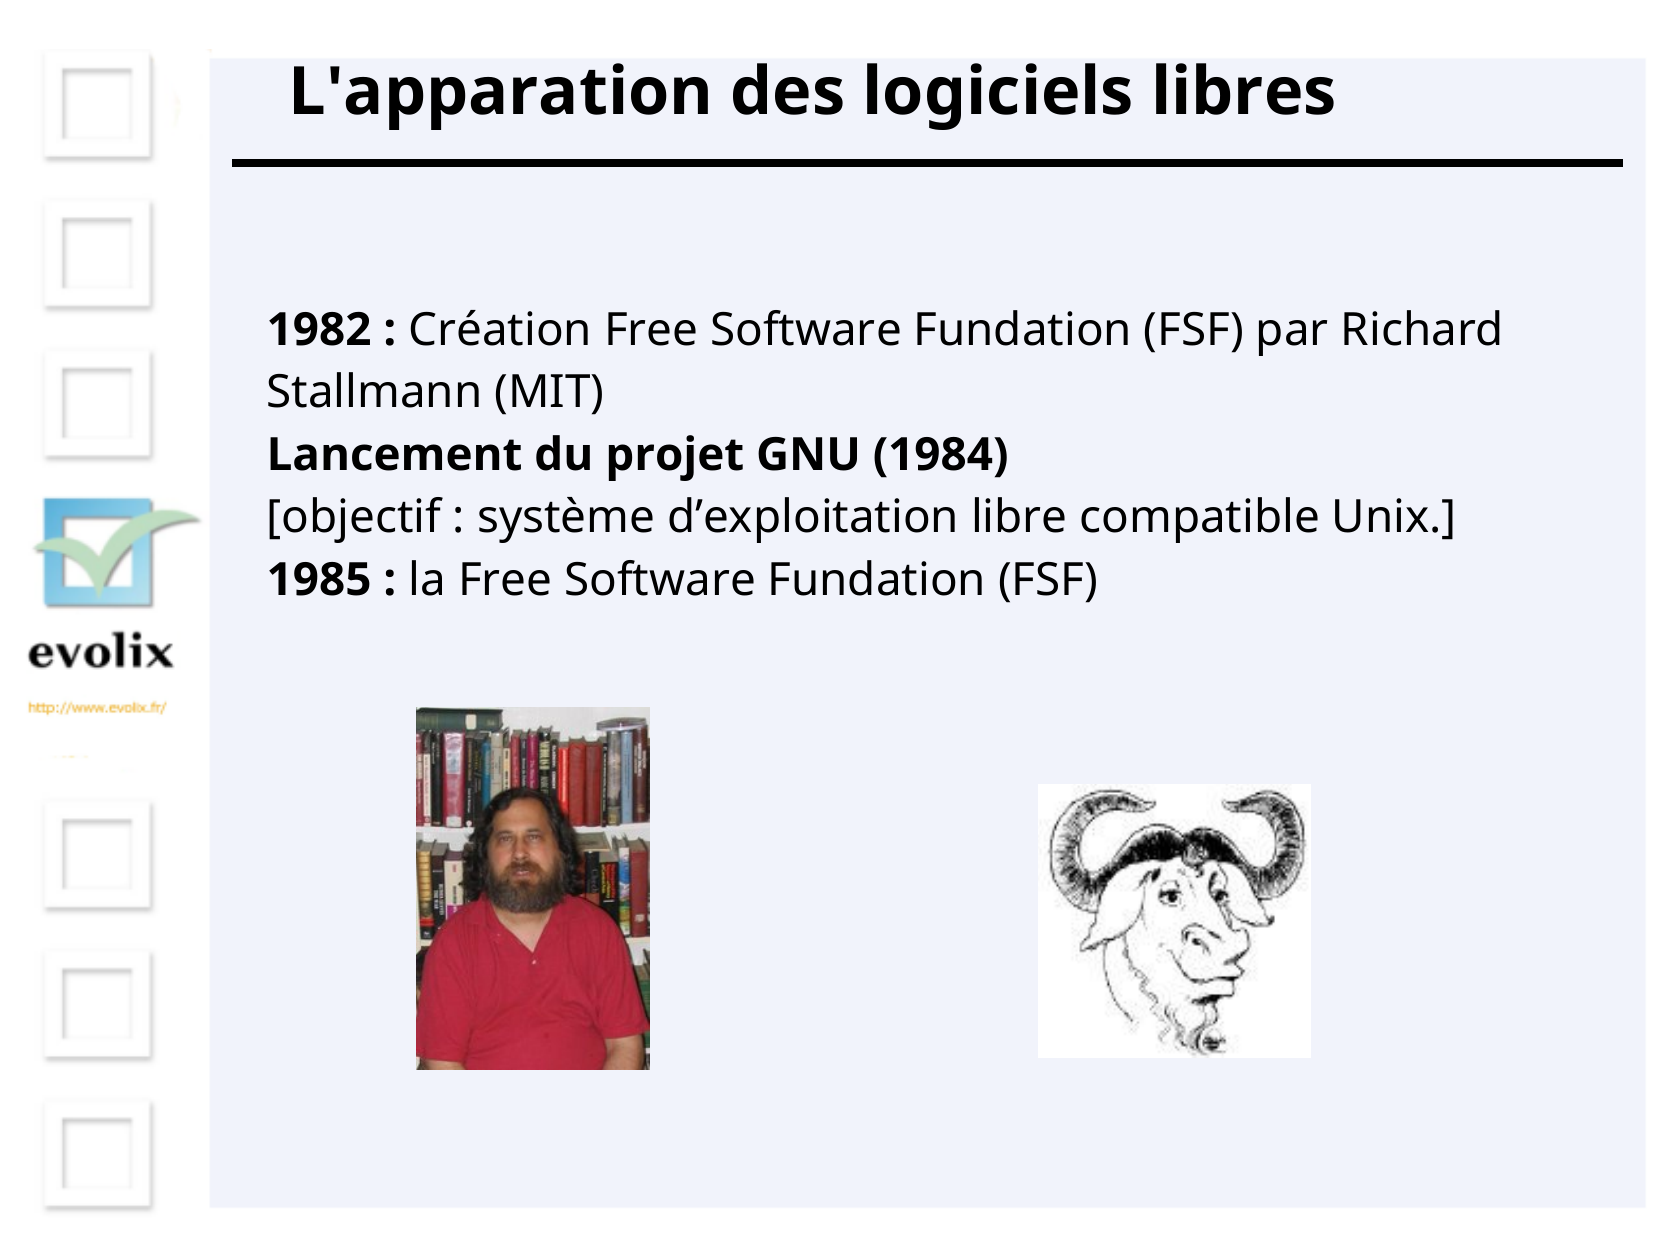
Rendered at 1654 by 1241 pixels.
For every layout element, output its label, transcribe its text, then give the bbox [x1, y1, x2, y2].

title L'apparation des logiciels libres [22, 27, 1604, 151]
text_box 1982 : Création Free Software Fundation (FSF) par Richard Stallmann (MIT) Lancement du projet GNU (1984) [objectif : système d’exploitation libre compatible Unix.] 1985 : la Free Software Fundation (FSF) [169, 255, 1587, 650]
picture [0, 49, 1654, 1218]
